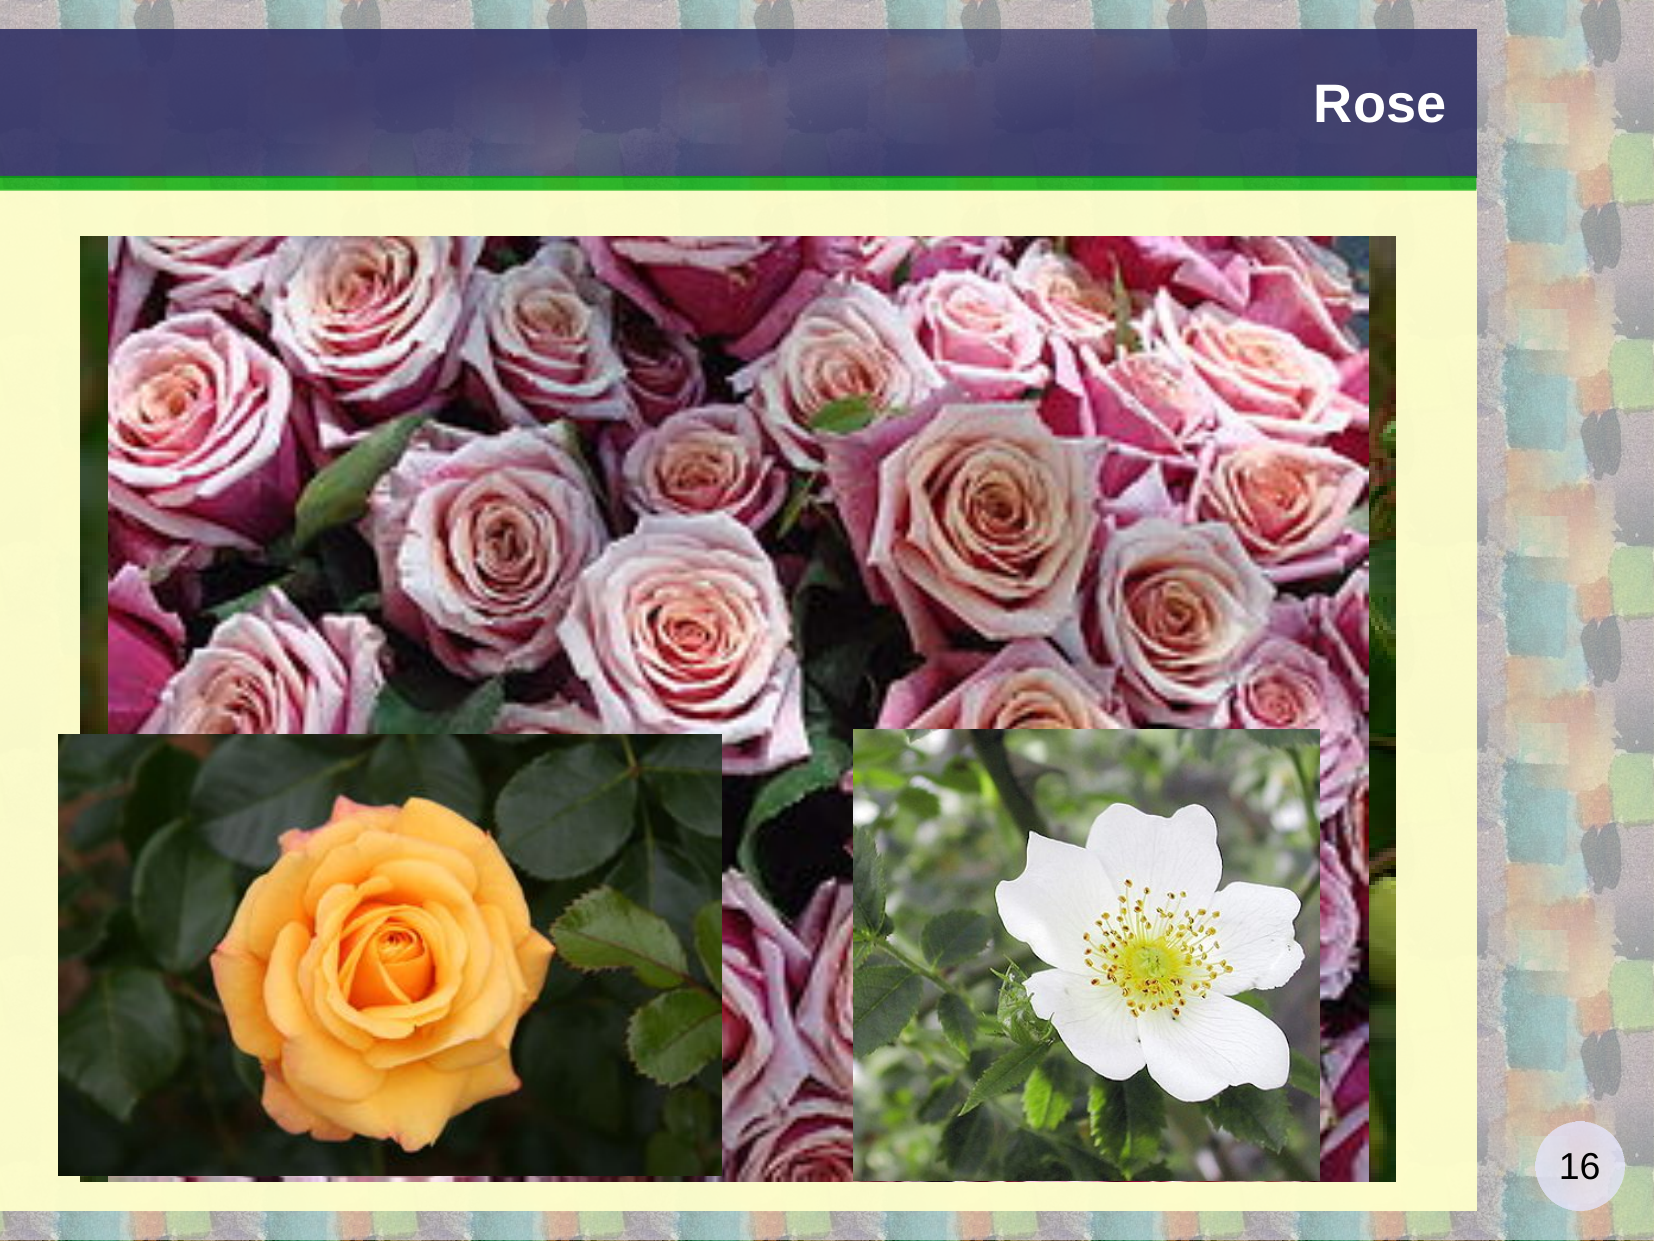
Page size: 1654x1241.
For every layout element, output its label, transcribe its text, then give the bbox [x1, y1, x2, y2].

title Rose [29, 59, 1447, 148]
picture [58, 236, 1396, 1182]
